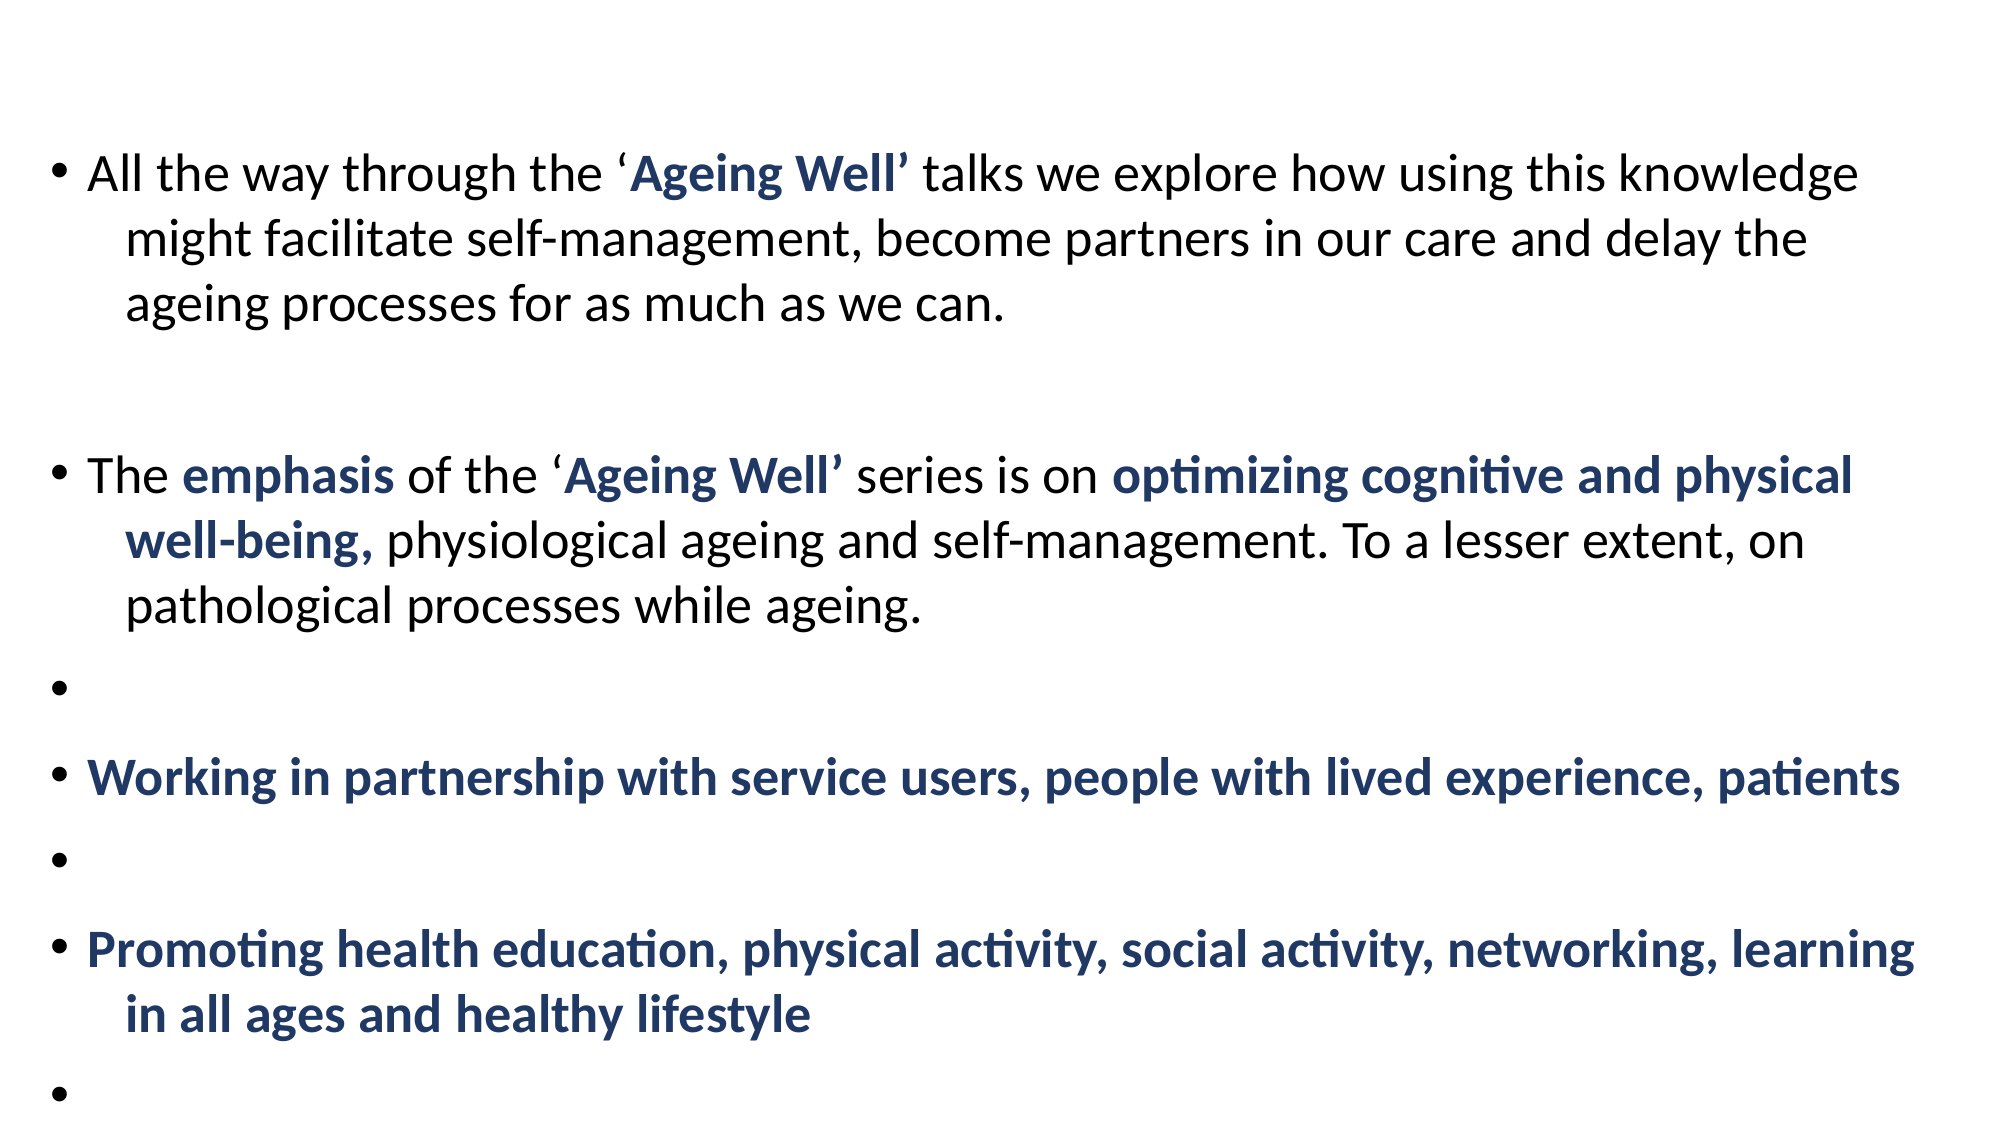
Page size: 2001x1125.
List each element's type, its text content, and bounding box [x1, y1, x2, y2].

list All the way through the ‘Ageing Well’ talks we explore how using this knowledge might facilitate self-management, become partners in our care and delay the ageing processes for as much as we can. The emphasis of the ‘Ageing Well’ series is on optimizing cognitive and physical well-being, physiological ageing and self-management. To a lesser extent, on pathological processes while ageing. Working in partnership with service users, people with lived experience, patients Promoting health education, physical activity, social activity, networking, learning in all ages and healthy lifestyle [35, 43, 1981, 1100]
